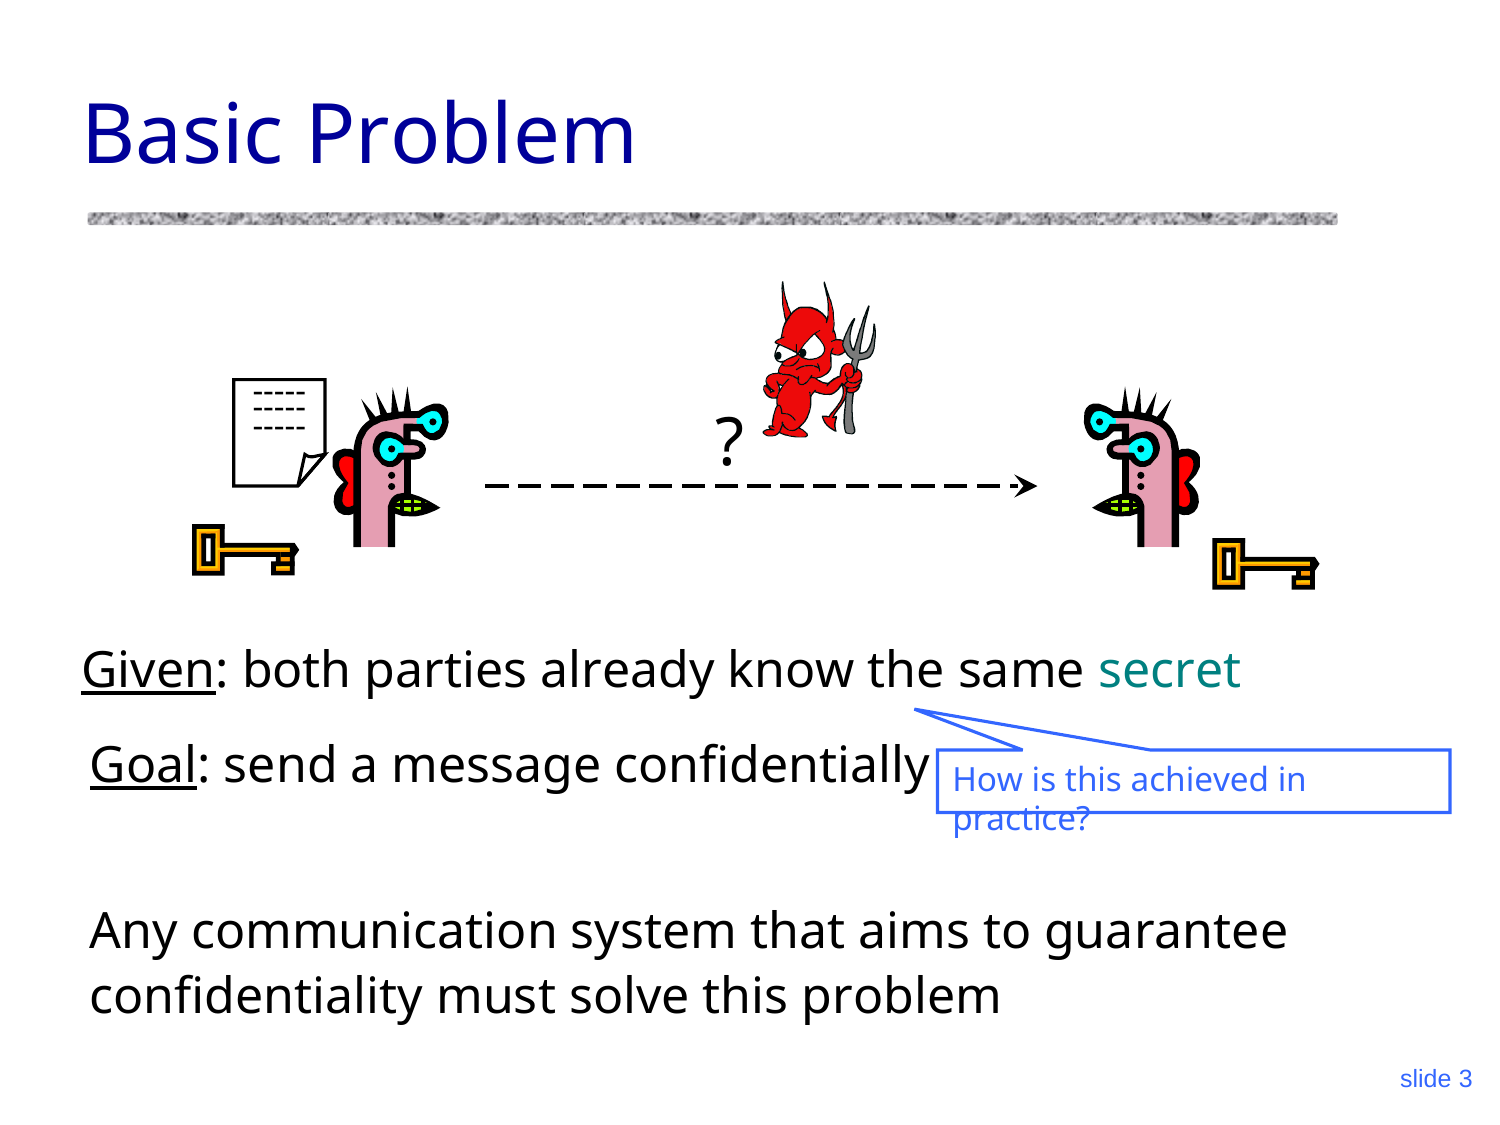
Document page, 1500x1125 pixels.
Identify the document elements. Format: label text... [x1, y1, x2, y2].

text_box ? [700, 390, 760, 487]
text_box Given: both parties already know the same secret [66, 629, 1270, 706]
text_box ----- ----- ----- [233, 379, 325, 486]
text_box [192, 524, 300, 576]
picture [332, 385, 451, 549]
picture [87, 212, 1338, 226]
text_box Goal: send a message confidentially [74, 724, 946, 801]
text_box Any communication system that aims to guarantee confidentiality must solve this problem [74, 902, 1304, 1032]
title Basic Problem [66, 37, 1450, 188]
text_box How is this achieved in practice? [914, 709, 1451, 813]
picture [762, 281, 876, 438]
text_box slide <number> [1174, 1025, 1488, 1101]
text_box [1212, 538, 1320, 590]
picture [1082, 385, 1200, 549]
